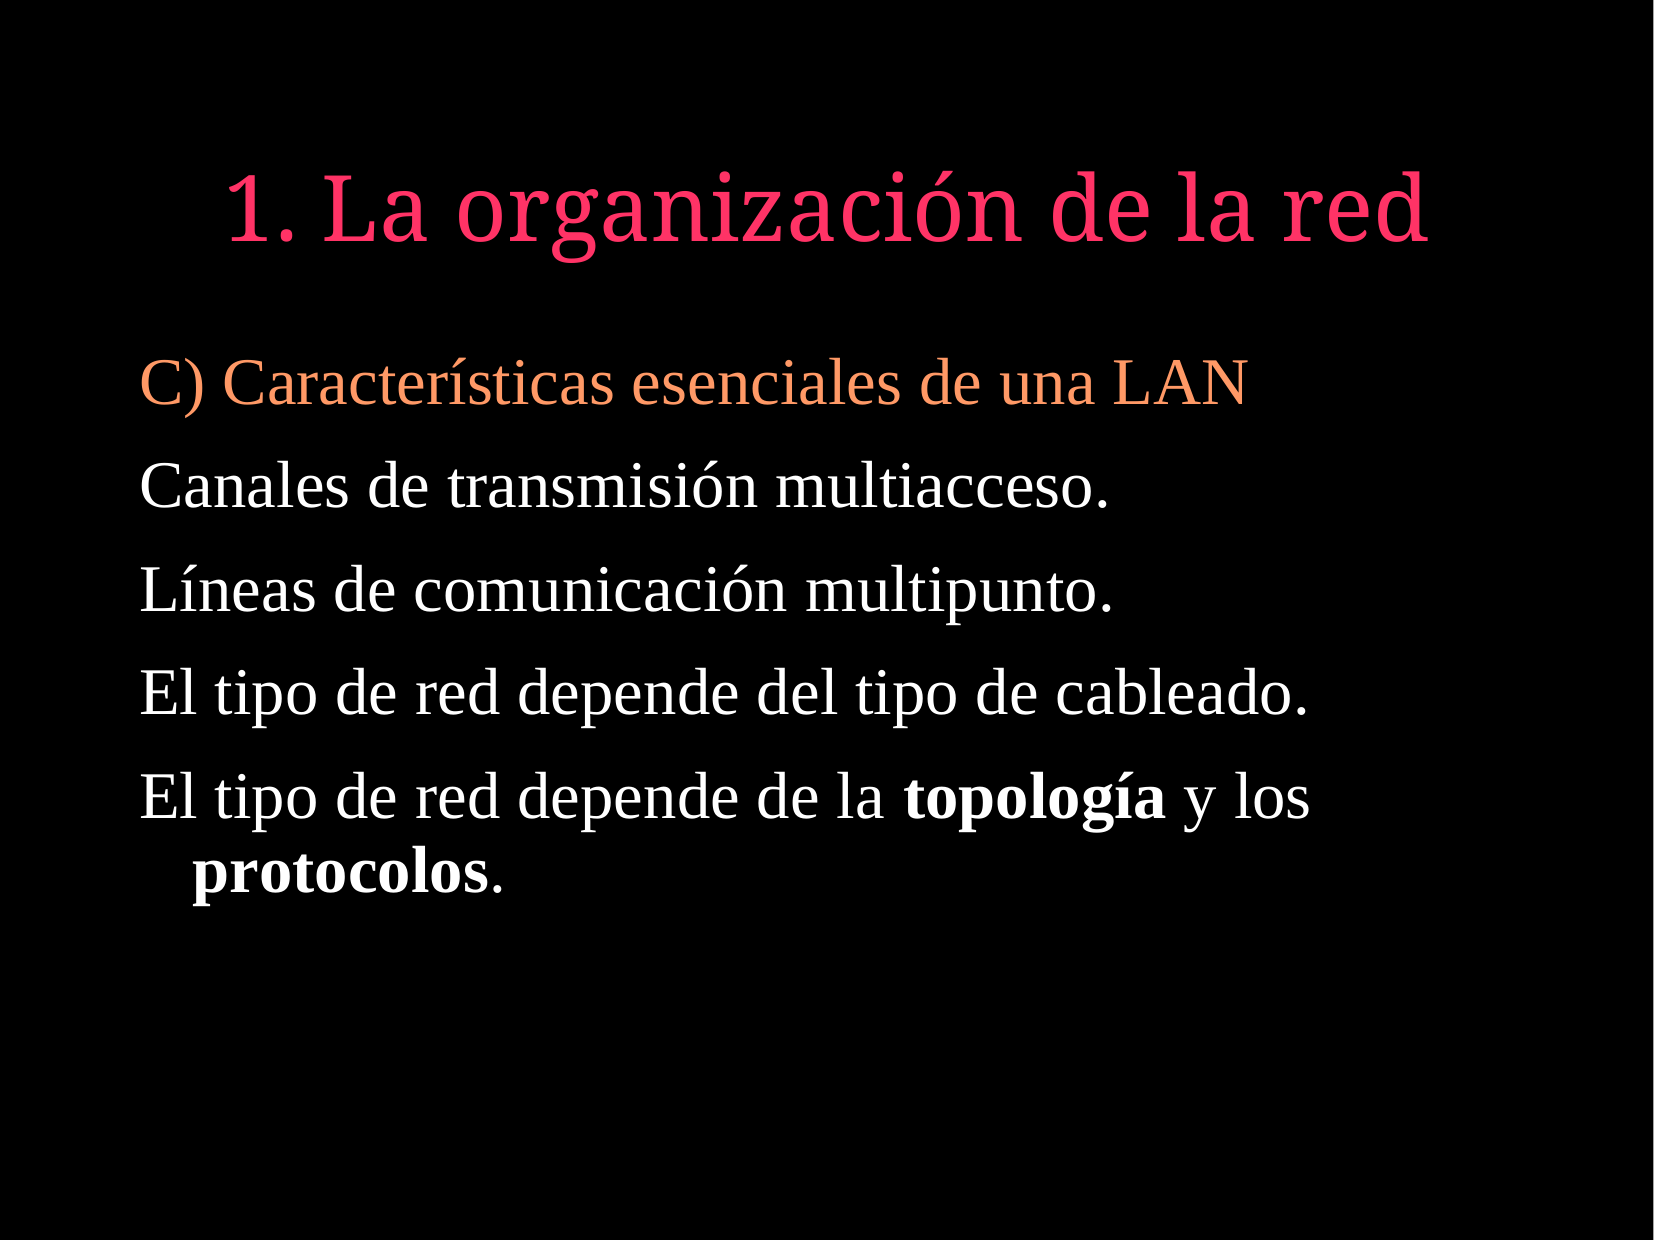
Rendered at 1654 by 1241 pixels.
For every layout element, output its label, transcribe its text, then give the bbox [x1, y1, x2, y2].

title 1. La organización de la red [121, 102, 1534, 311]
list C) Características esenciales de una LAN Canales de transmisión multiacceso. Líneas de comunicación multipunto. El tipo de red depende del tipo de cableado. El tipo de red depende de la topología y los protocolos. [121, 344, 1534, 1127]
